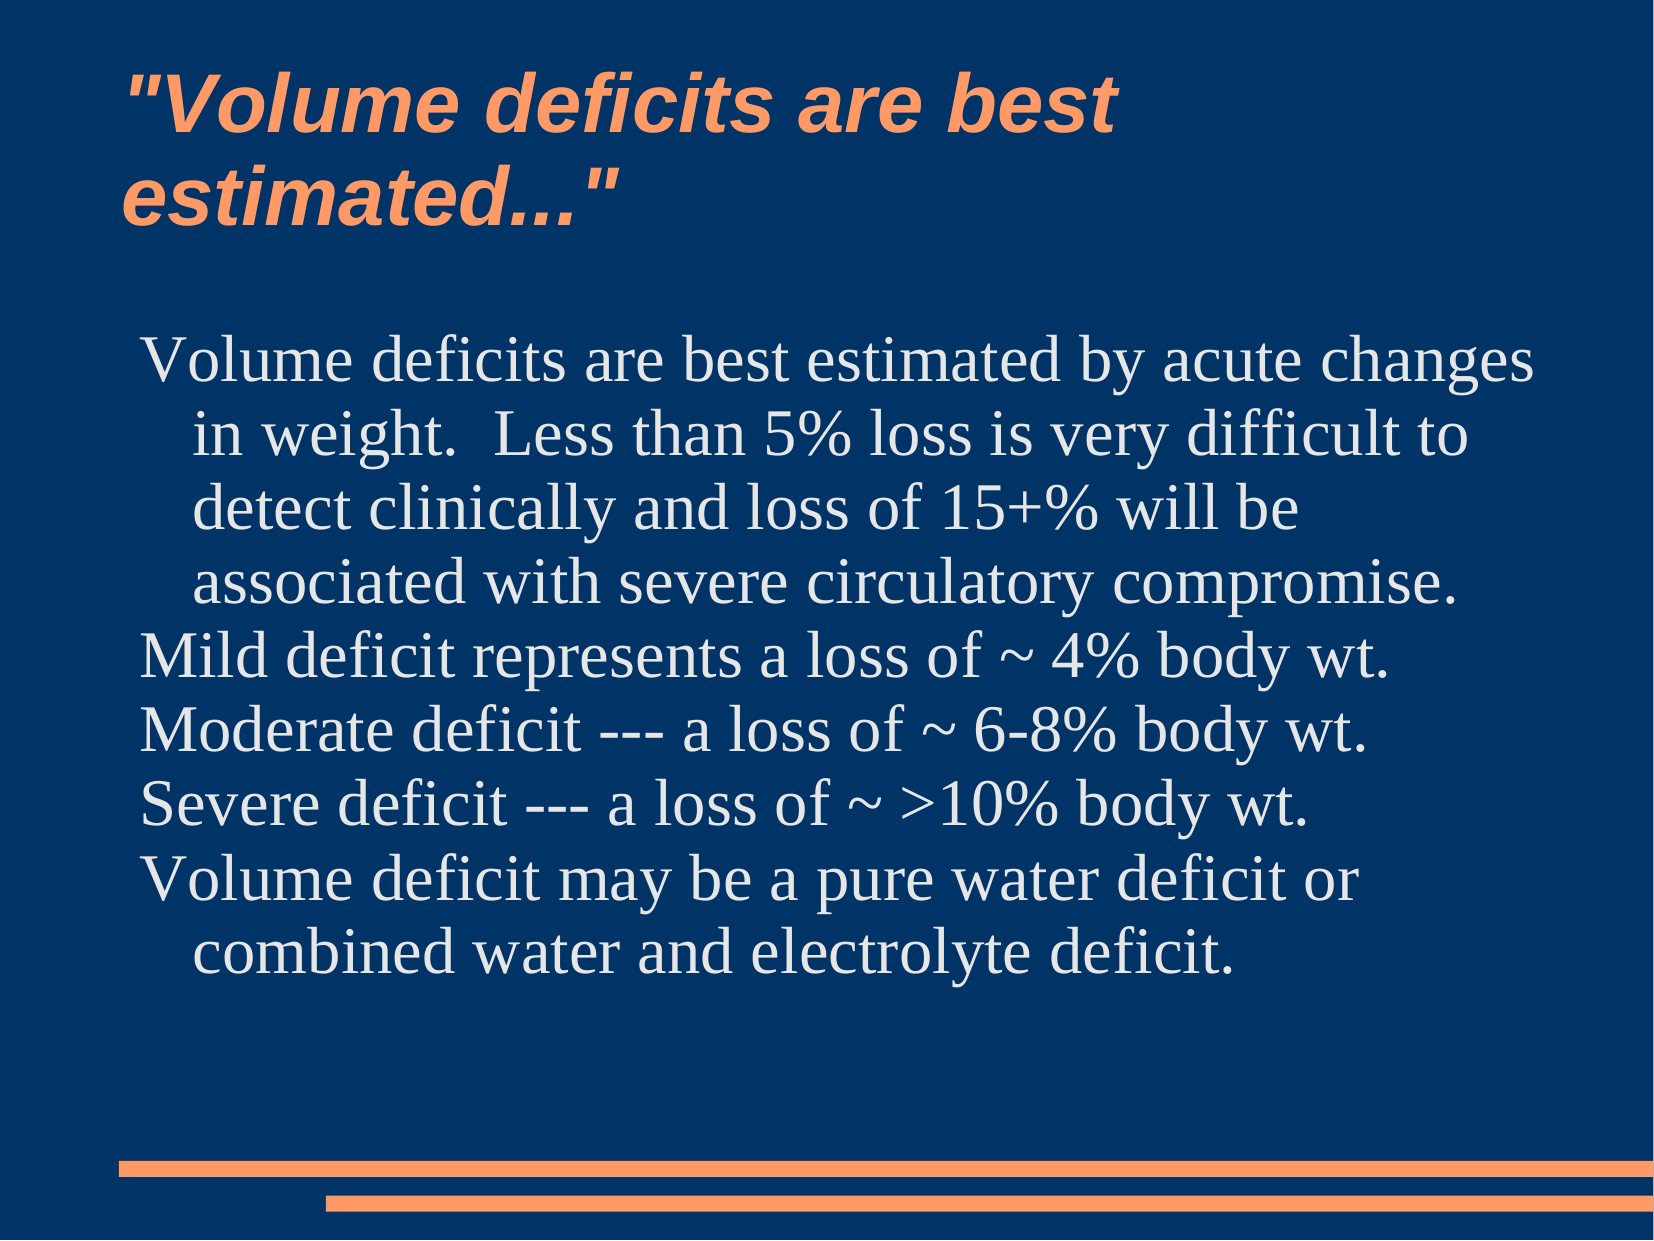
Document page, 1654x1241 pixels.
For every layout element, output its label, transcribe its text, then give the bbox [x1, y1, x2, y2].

title "Volume deficits are best estimated..." [121, 46, 1534, 254]
list Volume deficits are best estimated by acute changes in weight. Less than 5% loss is very difficult to detect clinically and loss of 15+% will be associated with severe circulatory compromise. Mild deficit represents a loss of ~ 4% body wt. Moderate deficit --- a loss of ~ 6-8% body wt. Severe deficit --- a loss of ~ >10% body wt. Volume deficit may be a pure water deficit or combined water and electrolyte deficit. [121, 322, 1561, 1133]
